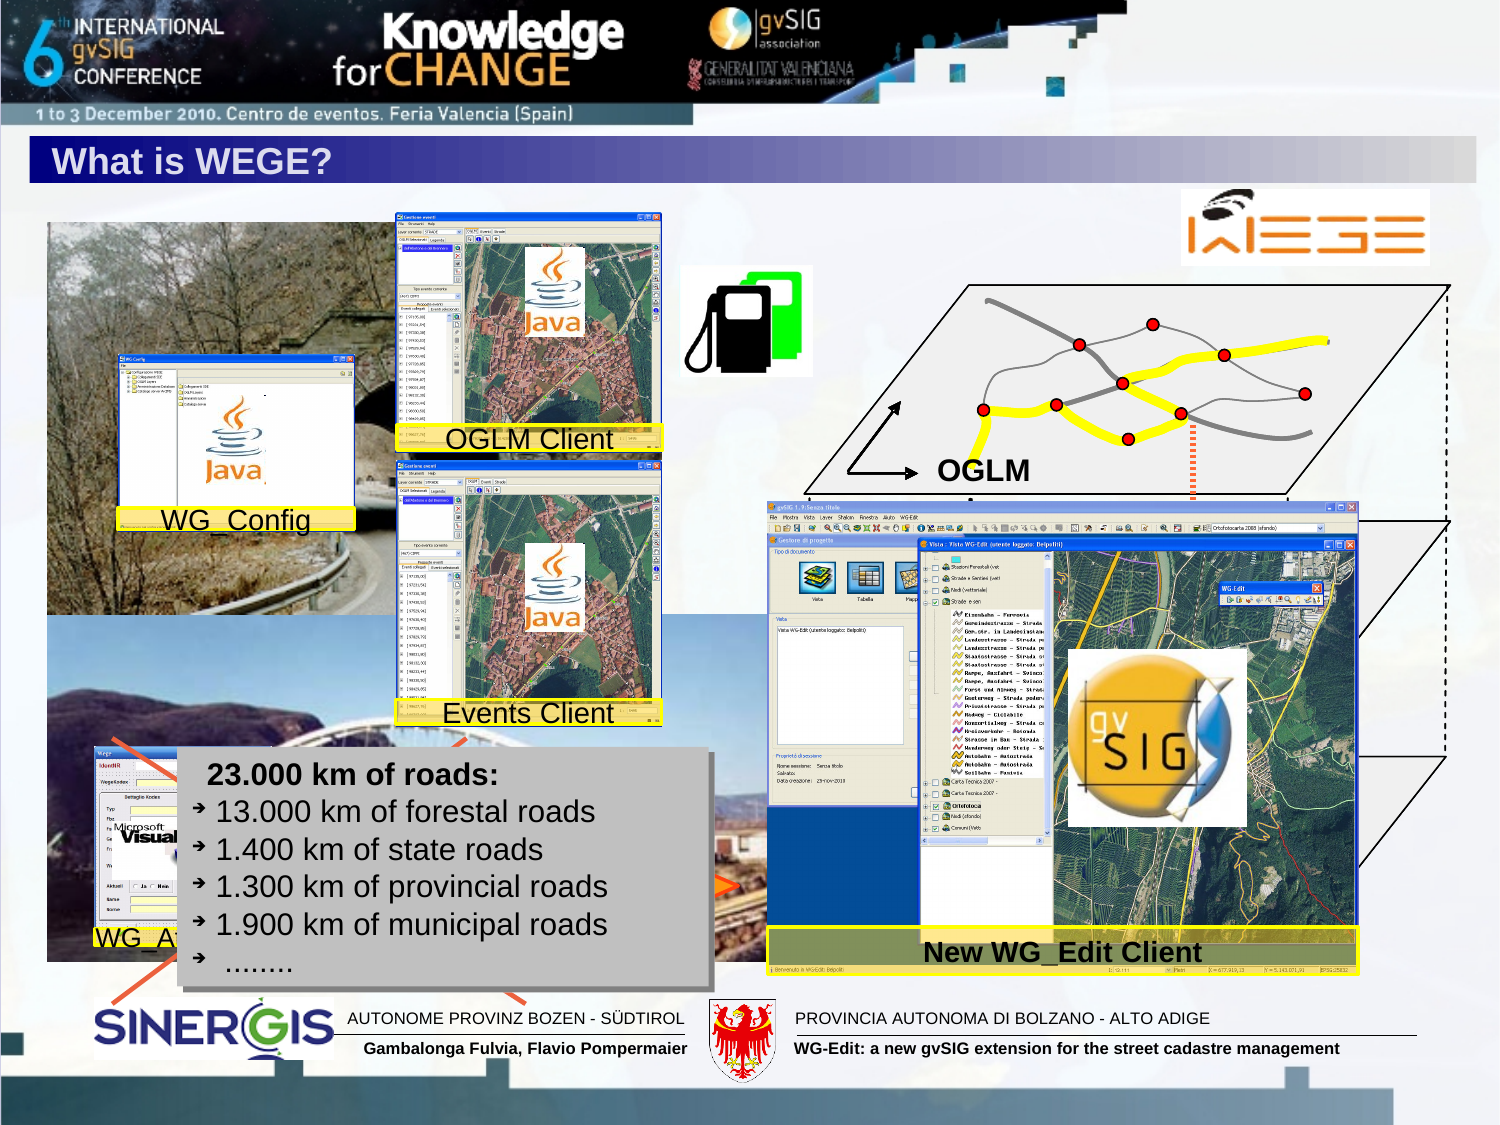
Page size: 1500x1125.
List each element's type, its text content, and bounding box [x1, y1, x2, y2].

text_box Events Client [395, 699, 662, 725]
text_box [29, 135, 36, 184]
text_box New WG_Edit Client [767, 927, 1359, 975]
text_box OGLM Client [396, 425, 663, 451]
text_box 23.000 km of roads: 13.000 km of forestal roads 1.400 km of state roads 1.300 km of provincial roads 1.900 km of municipal roads ........ [177, 746, 709, 987]
text_box WG_Config [118, 507, 355, 530]
picture [0, 0, 1500, 1125]
text_box [715, 875, 739, 896]
text_box WG_Attributes [124, 928, 164, 945]
text_box OGLM [922, 442, 1046, 496]
text_box [891, 135, 1477, 184]
text_box What is WEGE? [36, 133, 891, 195]
